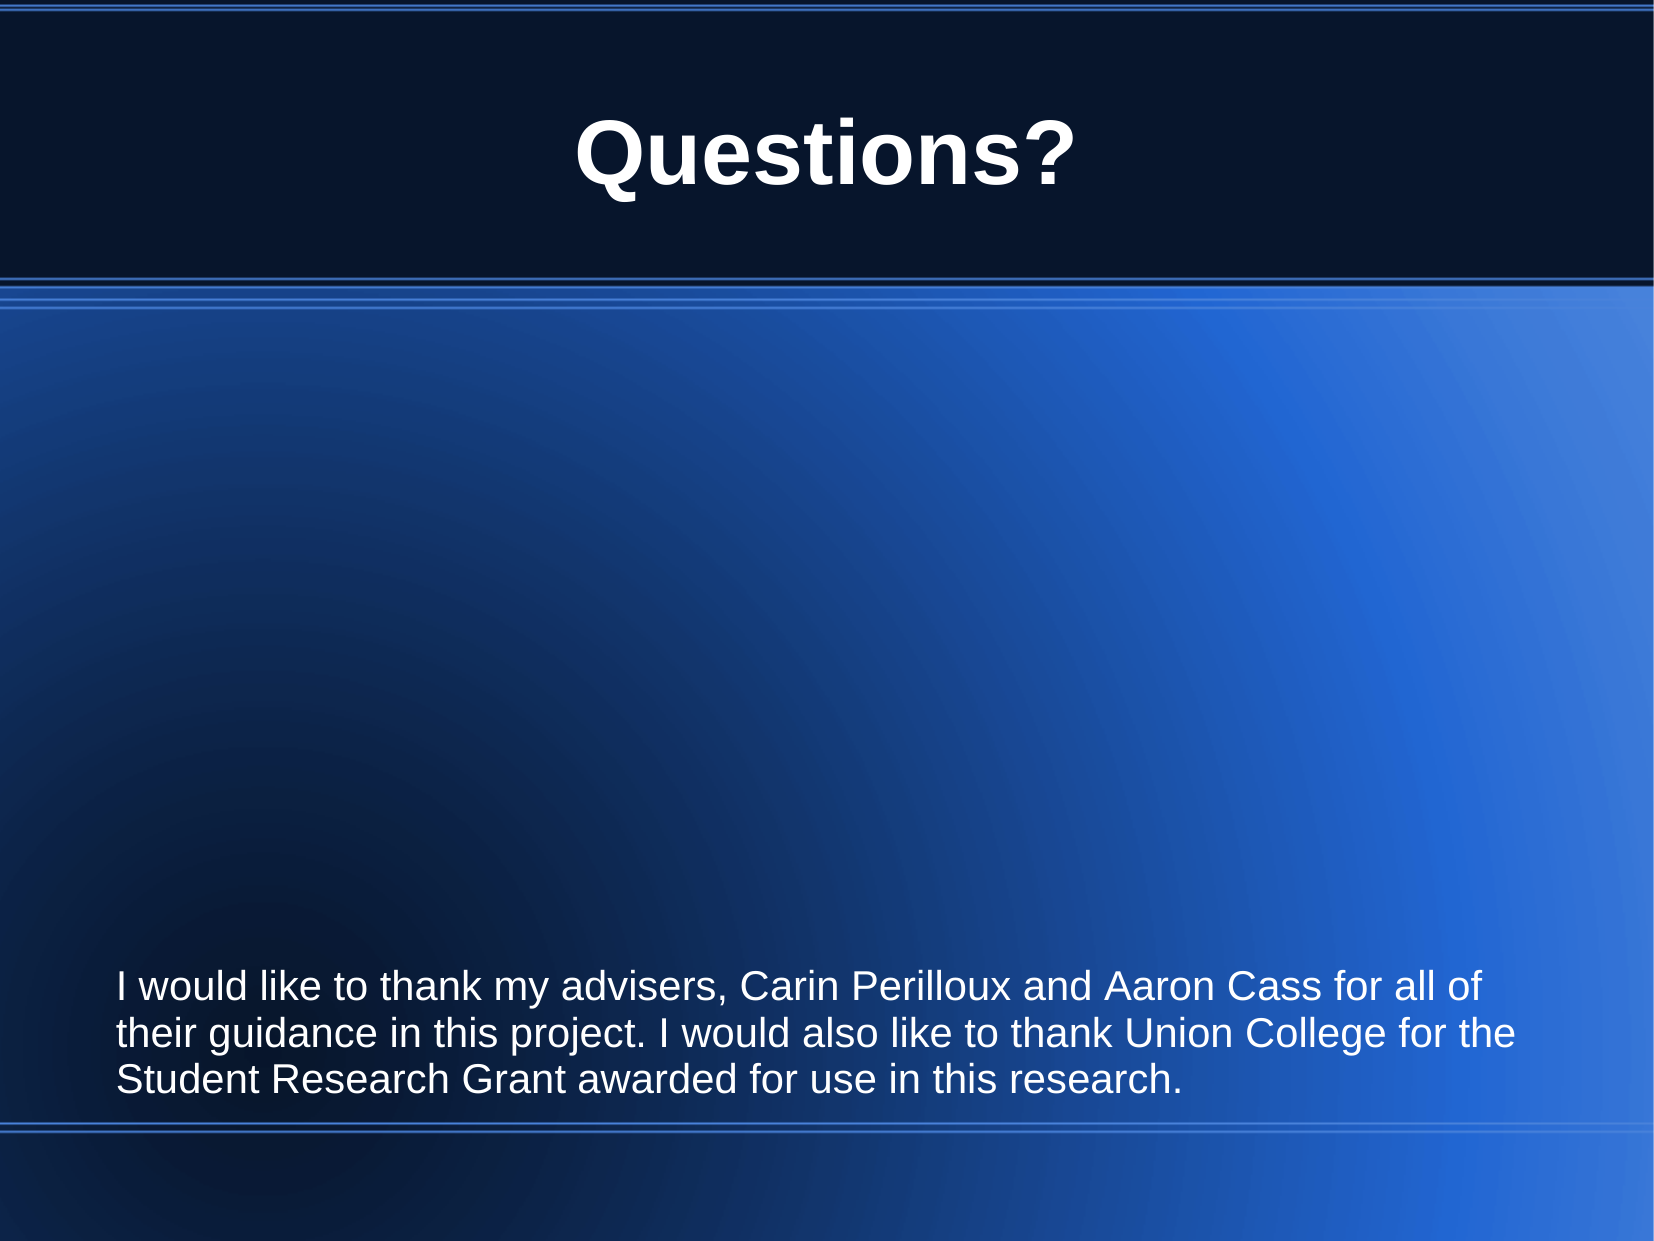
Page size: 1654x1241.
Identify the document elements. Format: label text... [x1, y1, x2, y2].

title Questions? [82, 49, 1571, 257]
list I would like to thank my advisers, Carin Perilloux and Aaron Cass for all of their guidance in this project. I would also like to thank Union College for the Student Research Grant awarded for use in this research. [45, 963, 1534, 1241]
picture [0, 0, 1654, 1241]
